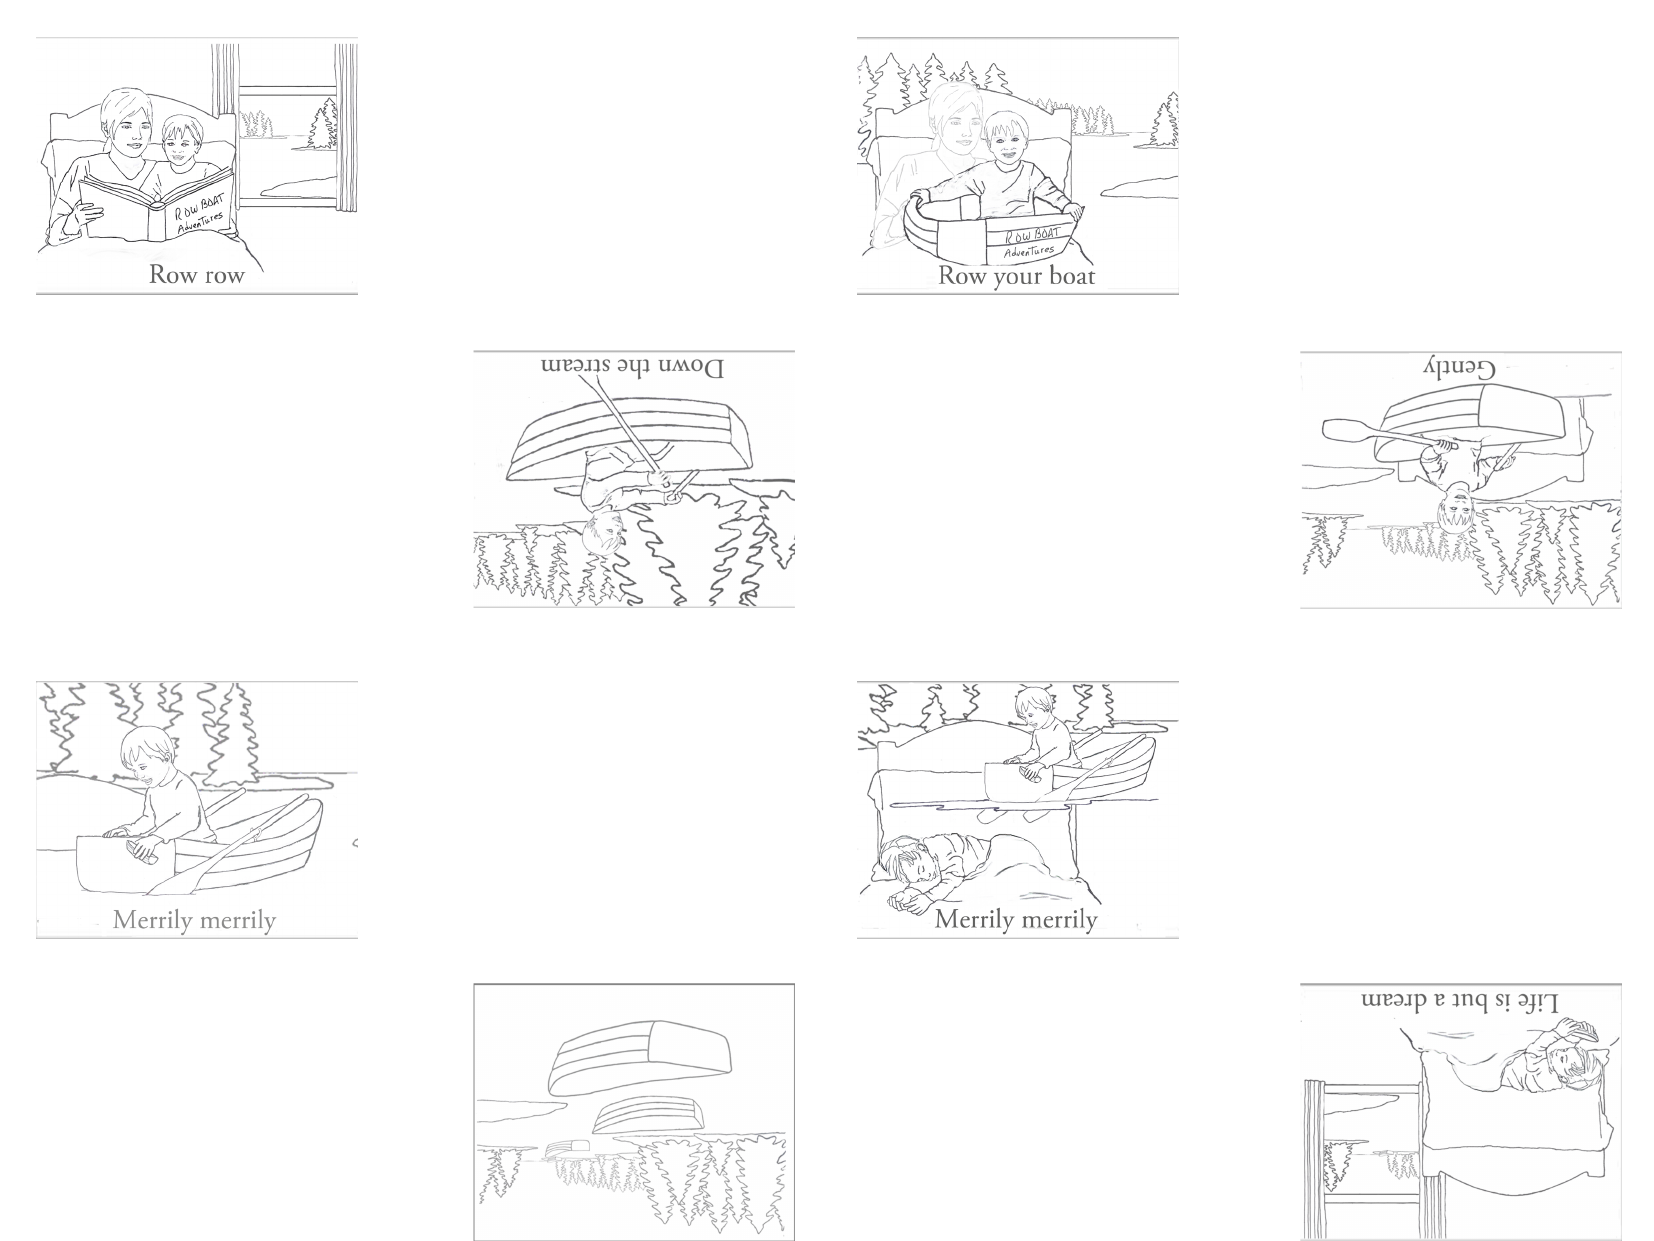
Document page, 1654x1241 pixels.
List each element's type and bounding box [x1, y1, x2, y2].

picture [1300, 983, 1622, 1241]
picture [473, 350, 795, 608]
picture [36, 681, 358, 939]
picture [36, 37, 358, 295]
picture [473, 983, 795, 1241]
picture [857, 681, 1179, 939]
picture [857, 37, 1179, 295]
picture [1300, 351, 1622, 609]
